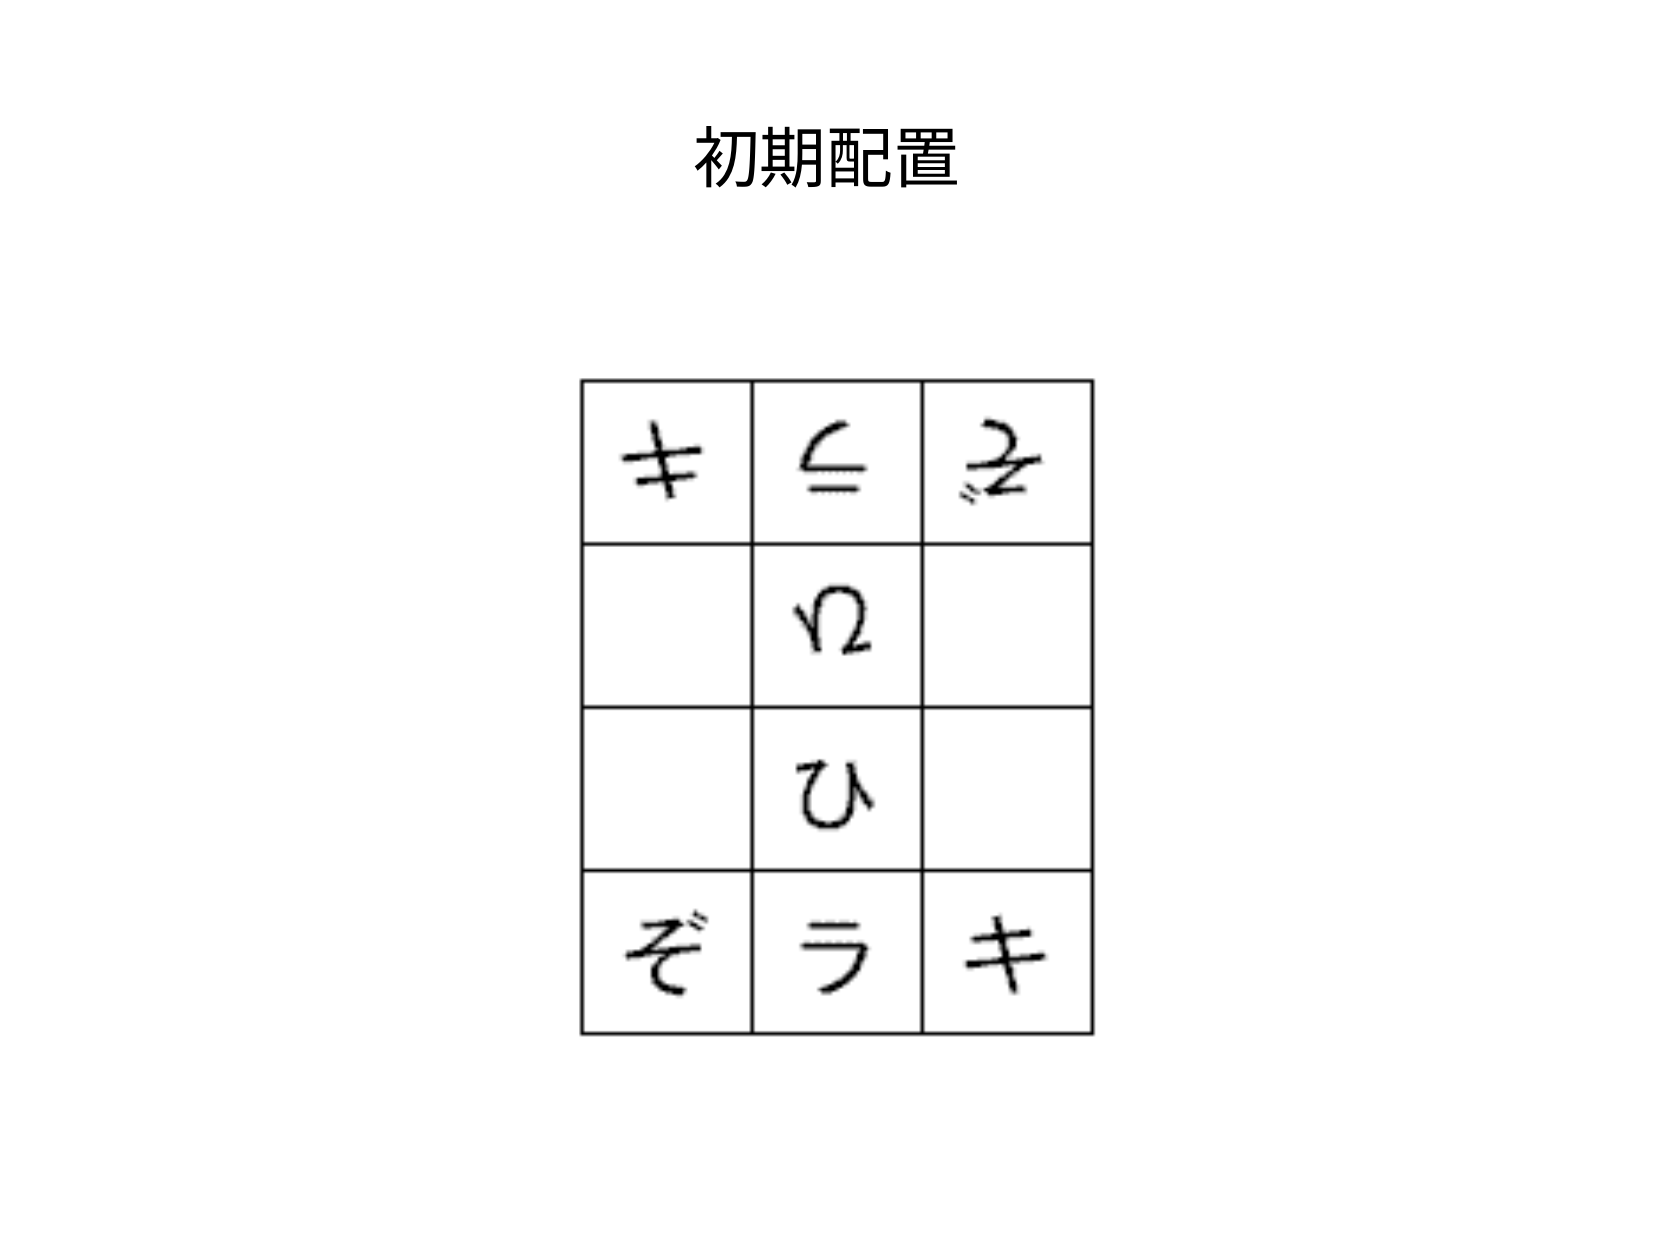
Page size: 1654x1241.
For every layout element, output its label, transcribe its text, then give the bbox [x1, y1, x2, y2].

title 初期配置 [82, 49, 1571, 257]
picture [578, 377, 1099, 1040]
